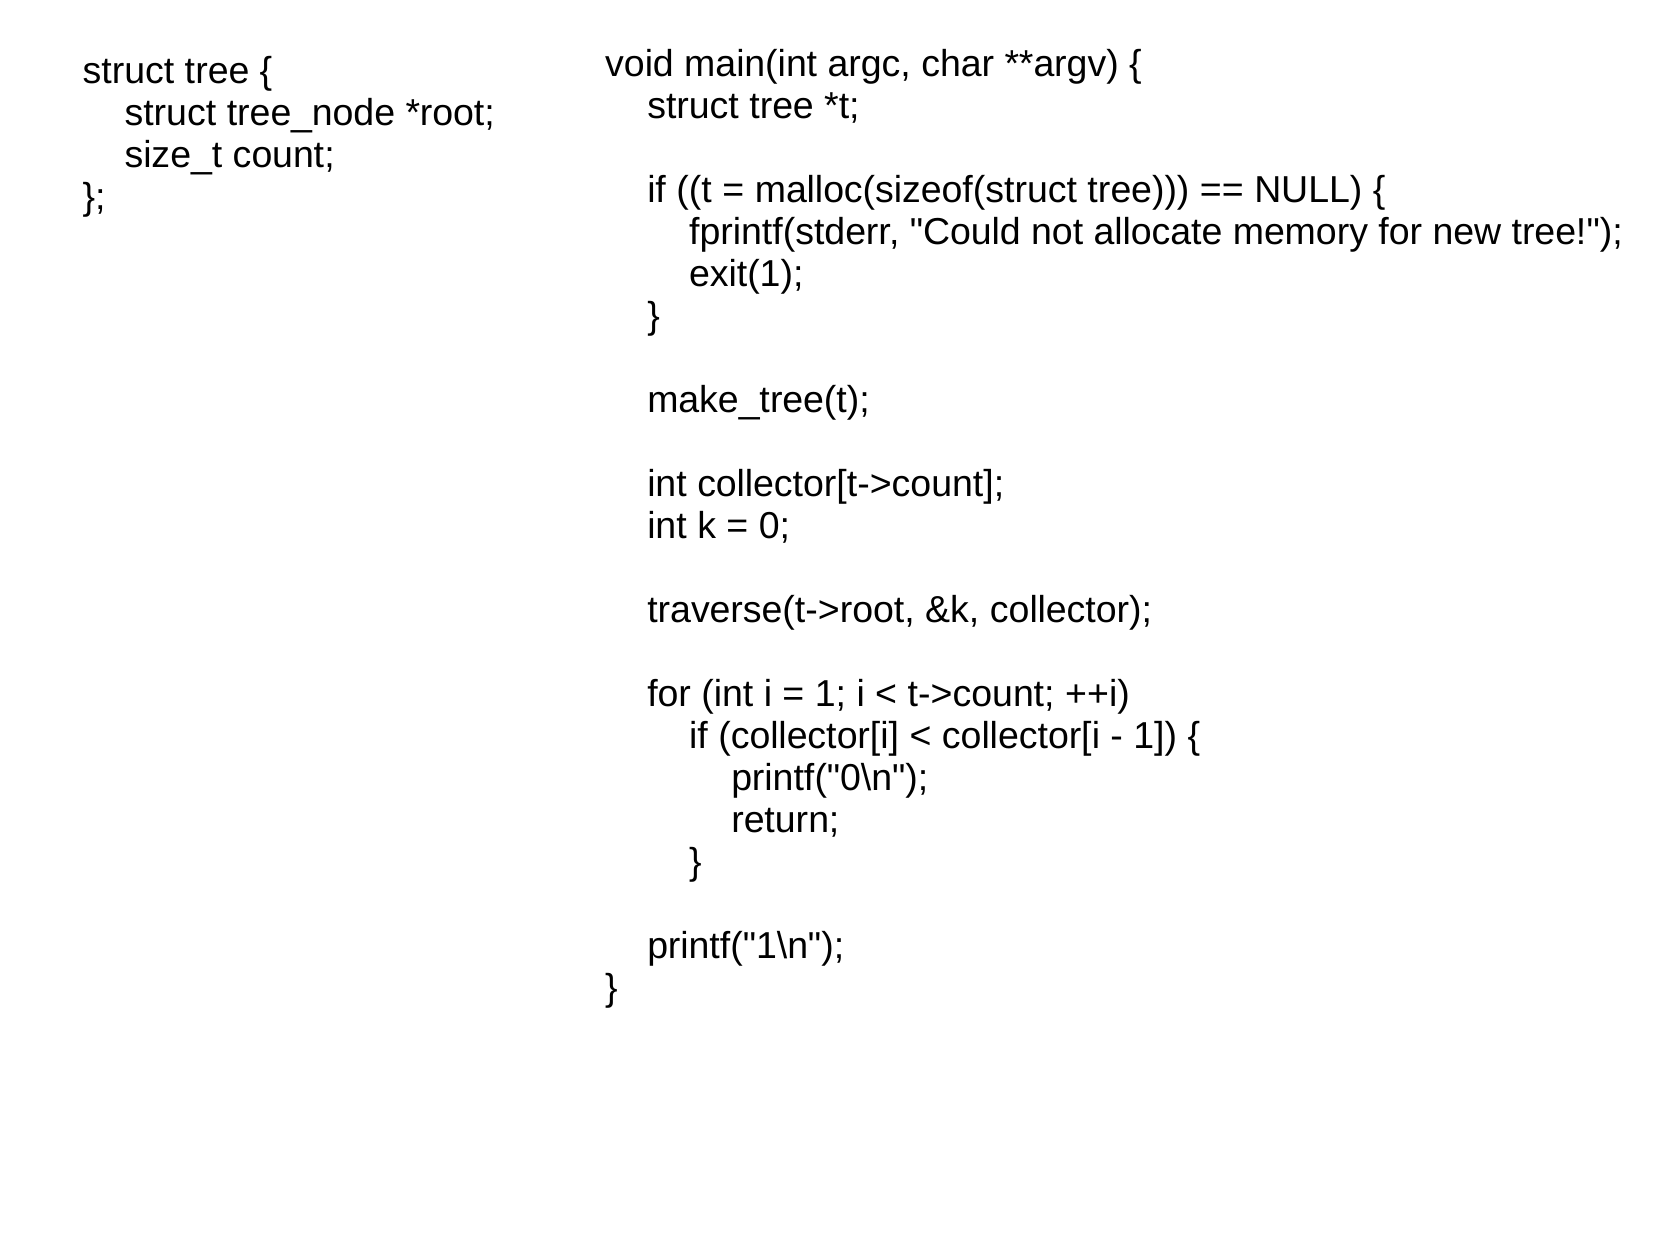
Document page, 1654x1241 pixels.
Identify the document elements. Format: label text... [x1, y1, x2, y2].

text_box void main(int argc, char **argv) { struct tree *t; if ((t = malloc(sizeof(struct tree))) == NULL) { fprintf(stderr, "Could not allocate memory for new tree!"); exit(1); } make_tree(t); int collector[t->count]; int k = 0; traverse(t->root, &k, collector); for (int i = 1; i < t->count; ++i) if (collector[i] < collector[i - 1]) { printf("0\n"); return; } printf("1\n"); } [590, 35, 1639, 1016]
text_box struct tree { struct tree_node *root; size_t count; }; [67, 42, 511, 226]
